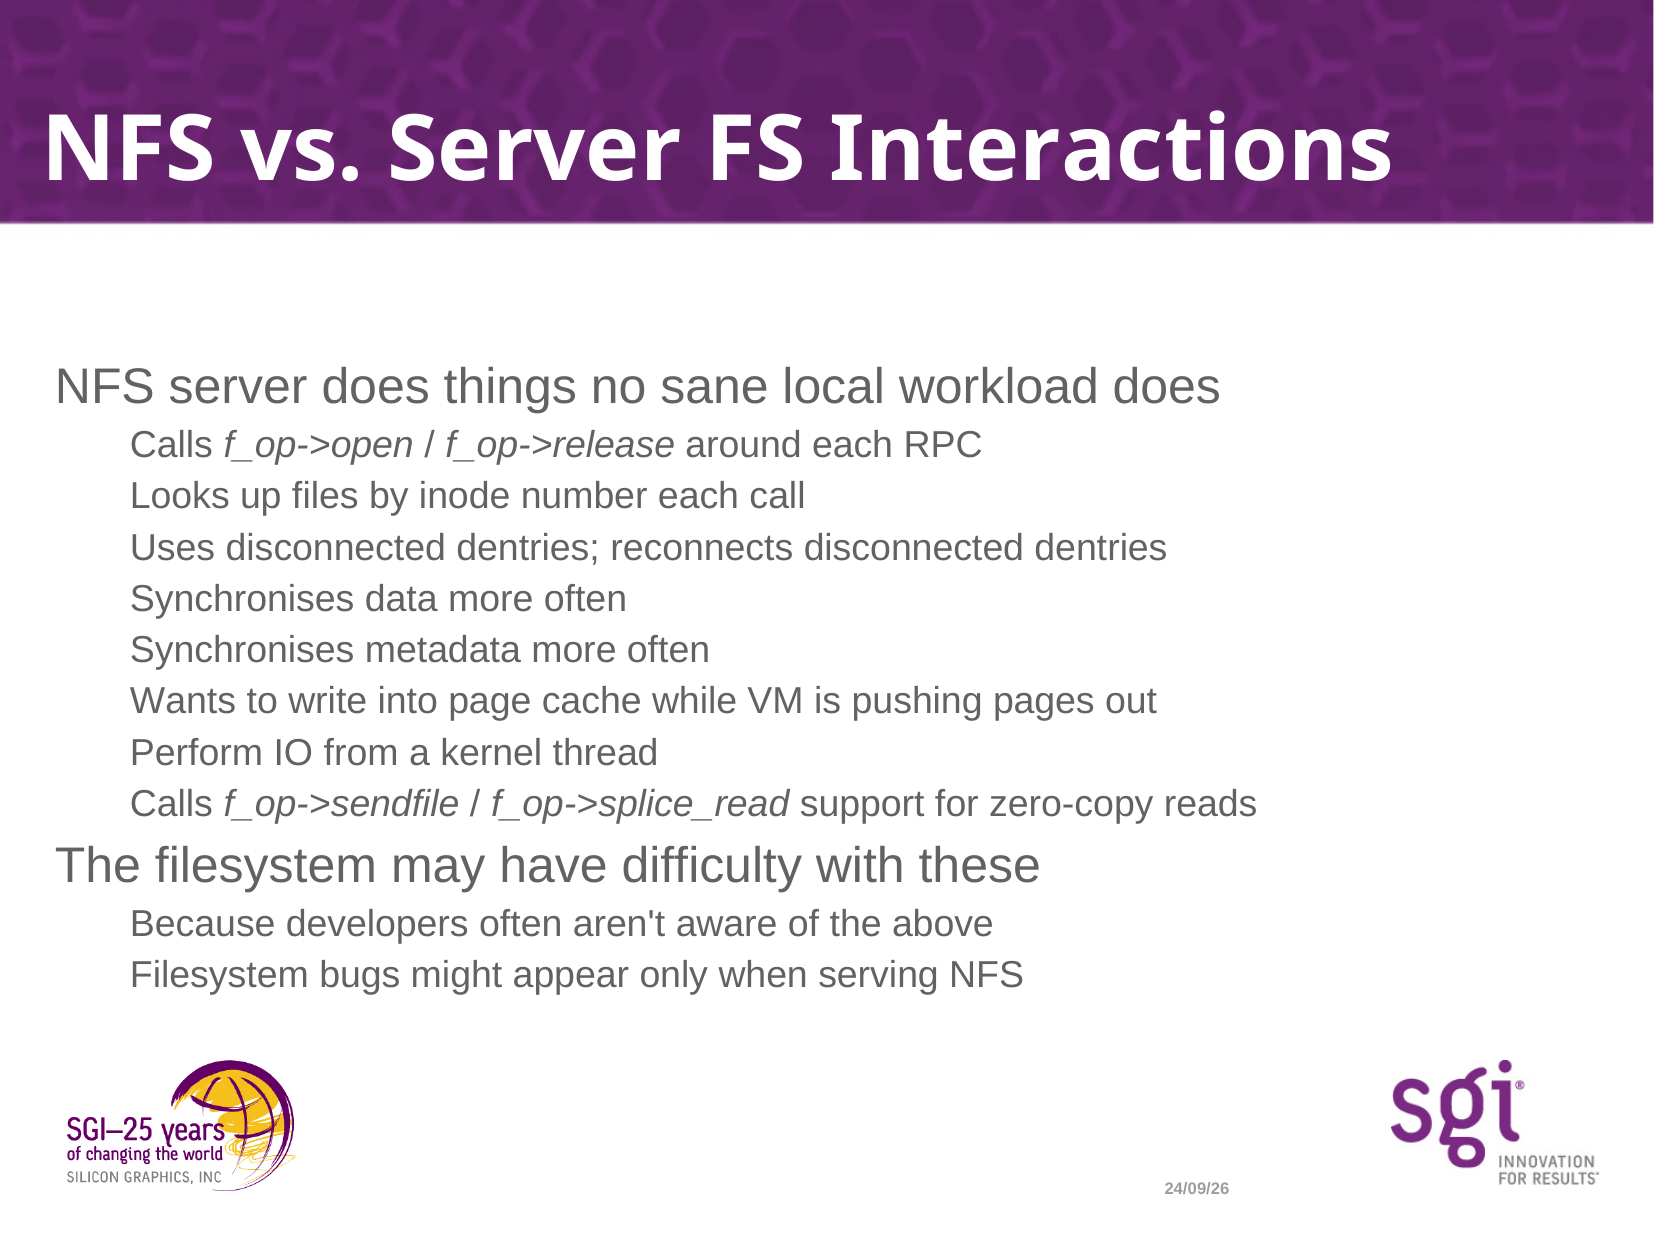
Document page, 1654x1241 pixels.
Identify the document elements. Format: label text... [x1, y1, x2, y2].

title NFS vs. Server FS Interactions [41, 48, 1447, 241]
picture [0, 0, 1654, 1194]
list NFS server does things no sane local workload does Calls f_op->open / f_op->release around each RPC Looks up files by inode number each call Uses disconnected dentries; reconnects disconnected dentries Synchronises data more often Synchronises metadata more often Wants to write into page cache while VM is pushing pages out Perform IO from a kernel thread Calls f_op->sendfile / f_op->splice_read support for zero-copy reads The filesystem may have difficulty with these Because developers often aren't aware of the above Filesystem bugs might appear only when serving NFS [55, 358, 1461, 1055]
